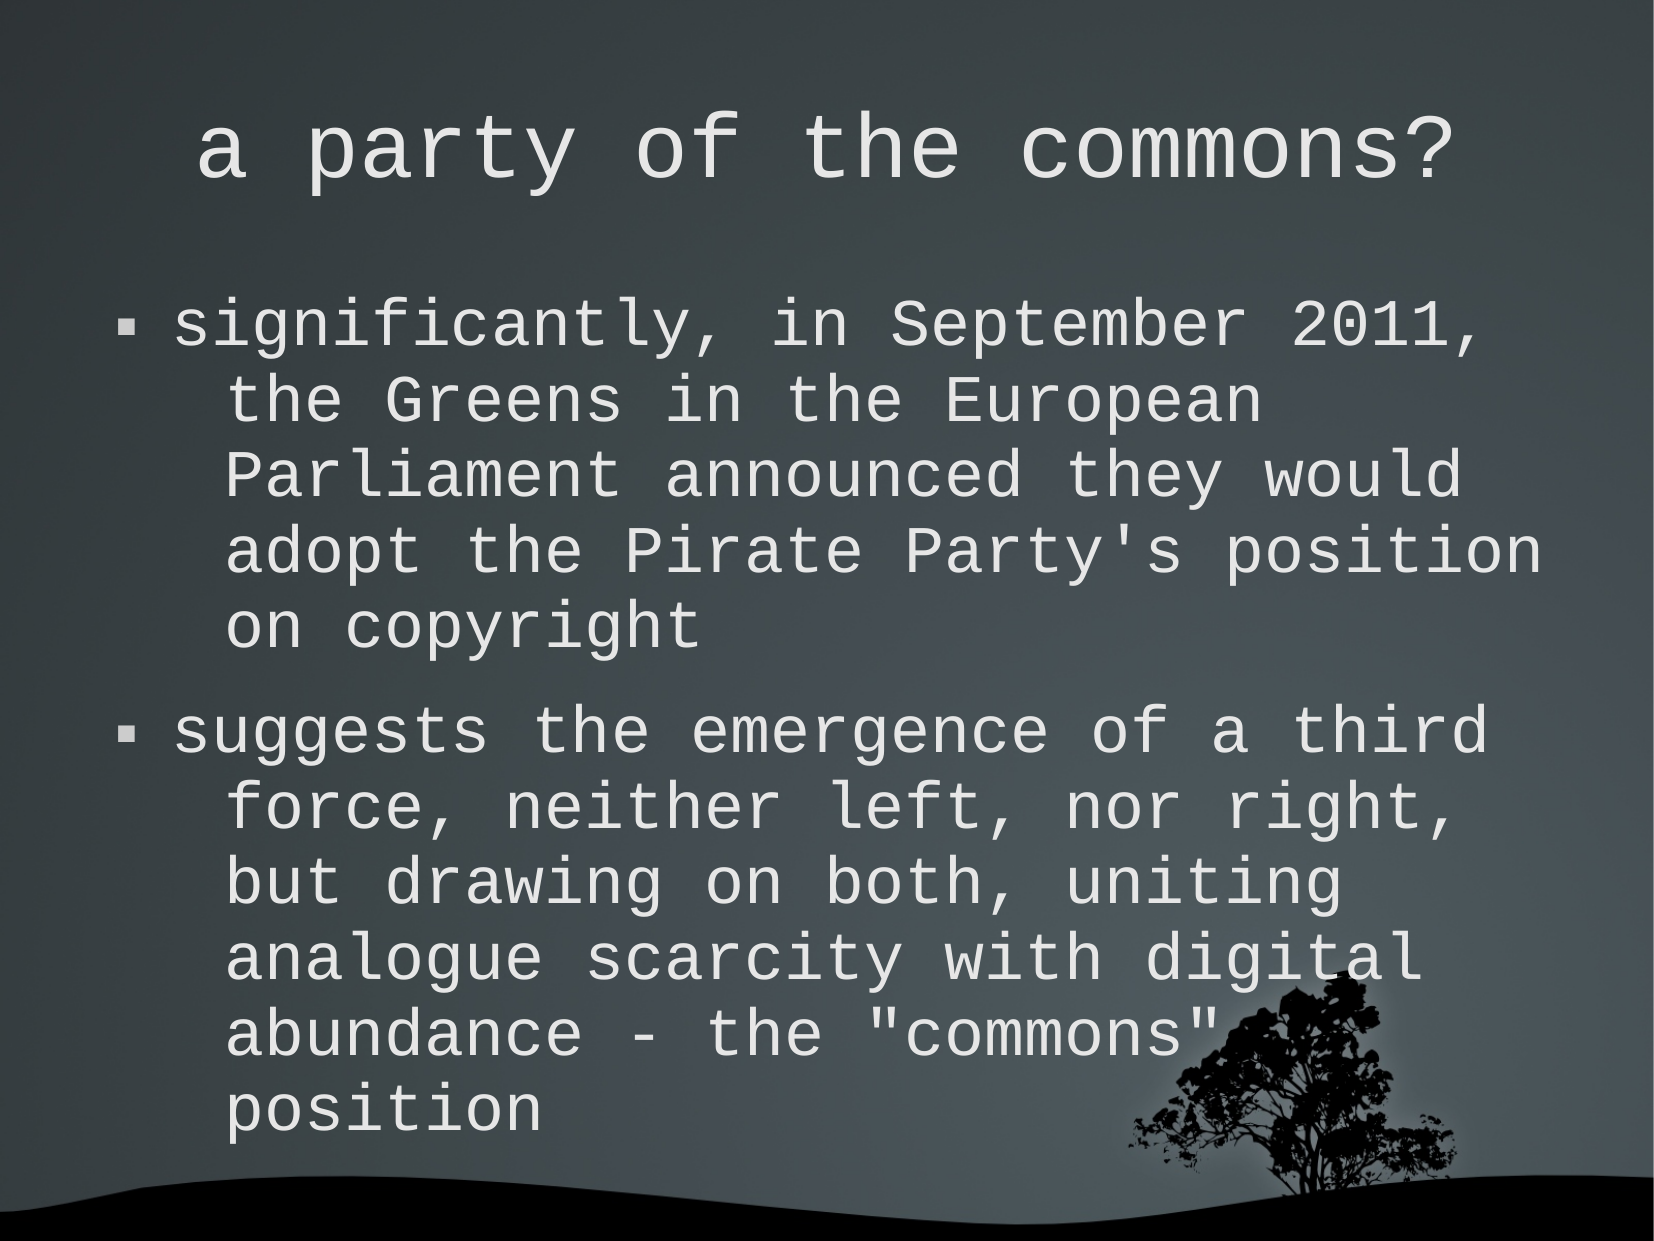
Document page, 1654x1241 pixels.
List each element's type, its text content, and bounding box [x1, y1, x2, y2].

picture [0, 0, 1654, 1241]
list significantly, in September 2011, the Greens in the European Parliament announced they would adopt the Pirate Party's position on copyright suggests the emergence of a third force, neither left, nor right, but drawing on both, uniting analogue scarcity with digital abundance - the "commons" position [82, 290, 1571, 1241]
title a party of the commons? [82, 49, 1571, 257]
